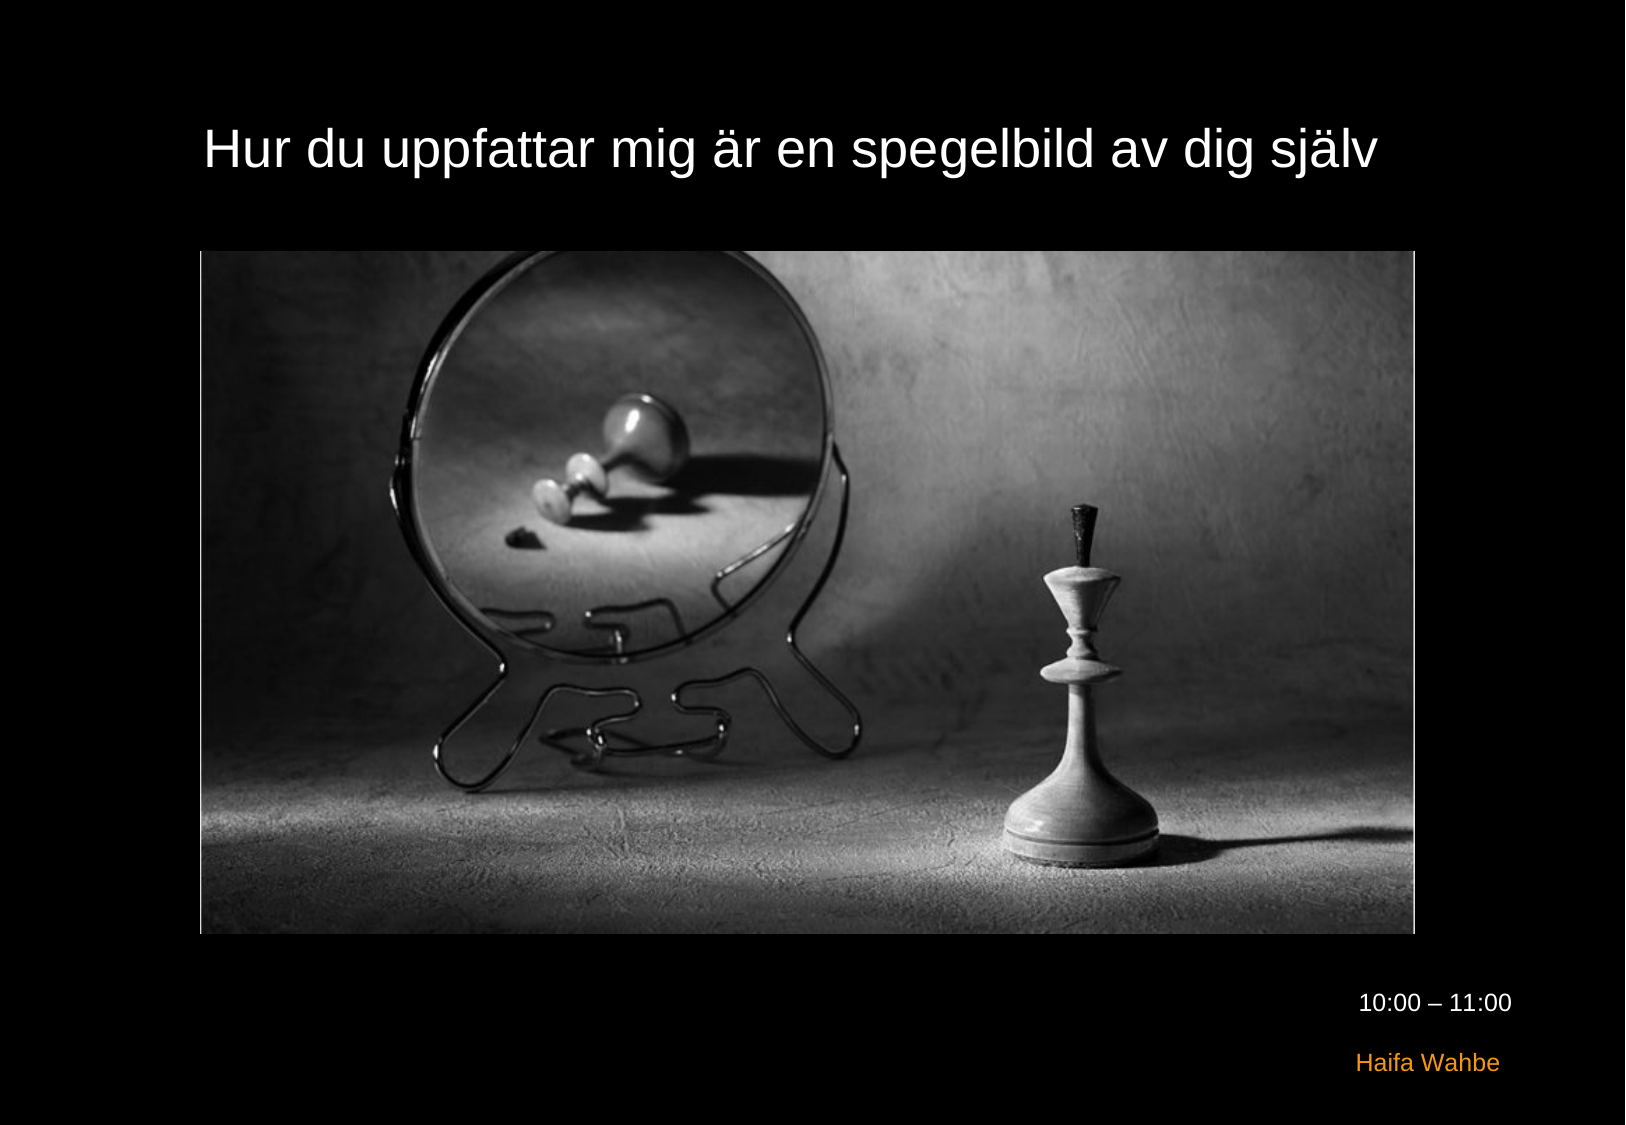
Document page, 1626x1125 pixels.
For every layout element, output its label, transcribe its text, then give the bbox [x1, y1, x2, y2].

text_box Haifa Wahbe [1340, 1039, 1607, 1110]
picture [200, 251, 1415, 934]
text_box 10:00 – 11:00 [1343, 979, 1545, 1025]
text_box Hur du uppfattar mig är en spegelbild av dig själv [188, 105, 1406, 187]
